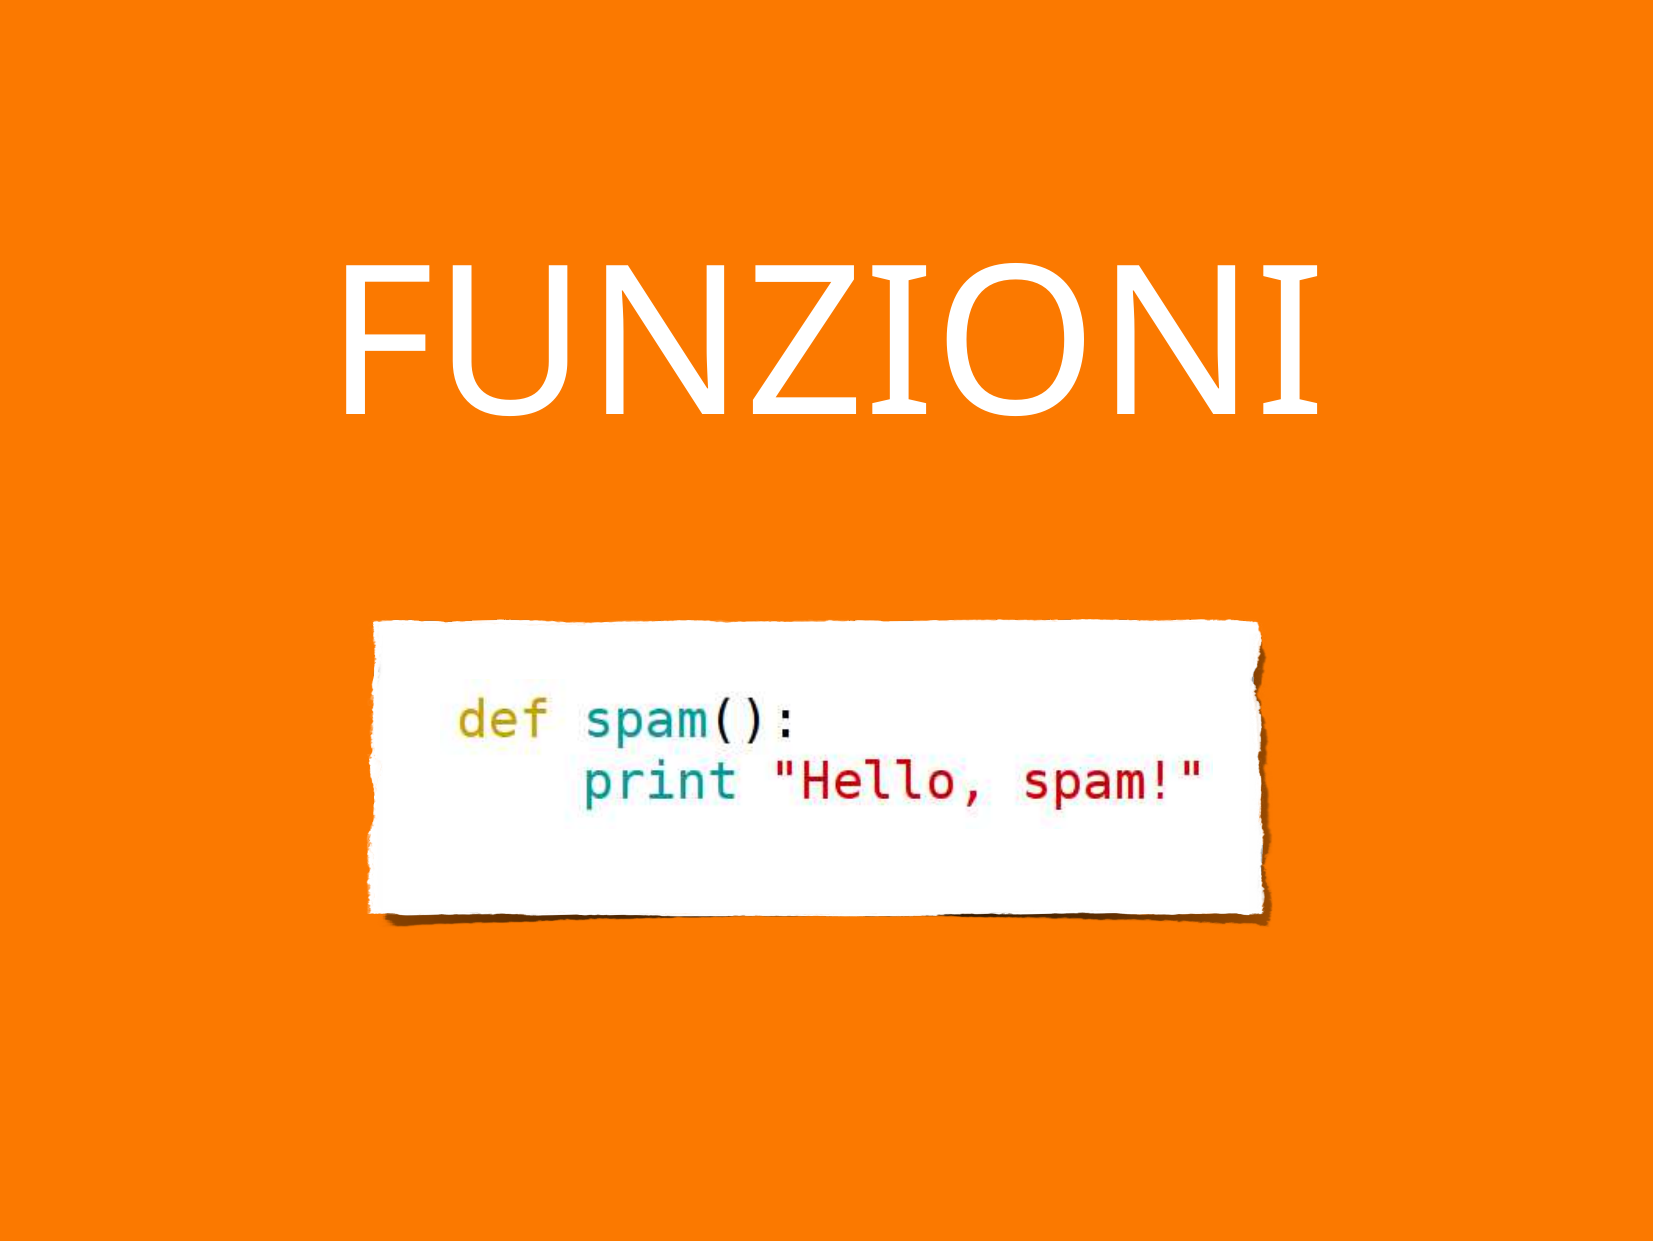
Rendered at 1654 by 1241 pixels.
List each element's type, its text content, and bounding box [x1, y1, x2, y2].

picture [362, 615, 1273, 928]
text_box FUNZIONI [0, 185, 1653, 451]
